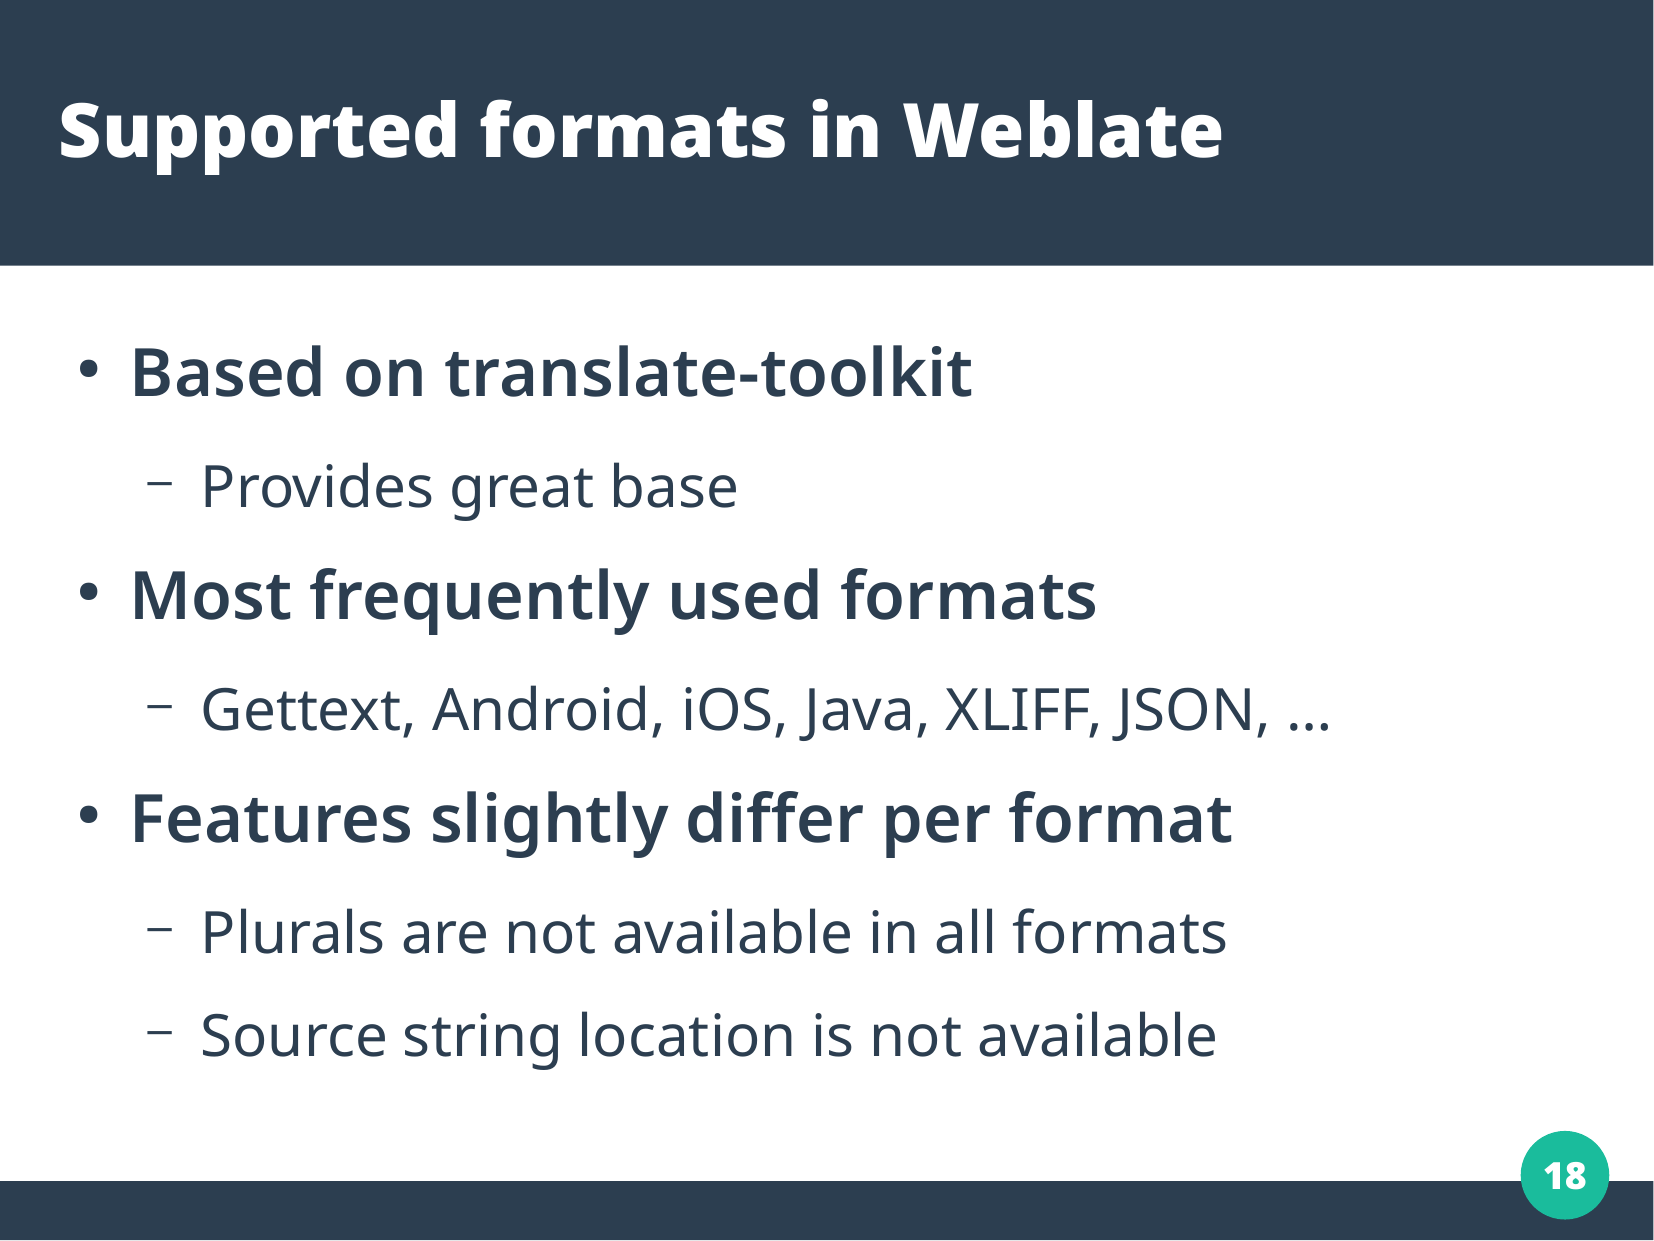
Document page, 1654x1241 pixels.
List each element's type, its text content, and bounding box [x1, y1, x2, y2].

title Supported formats in Weblate [59, 49, 1595, 207]
list Based on translate-toolkit Provides great base Most frequently used formats Gettext, Android, iOS, Java, XLIFF, JSON, … Features slightly differ per format Plurals are not available in all formats Source string location is not available [59, 324, 1595, 1152]
